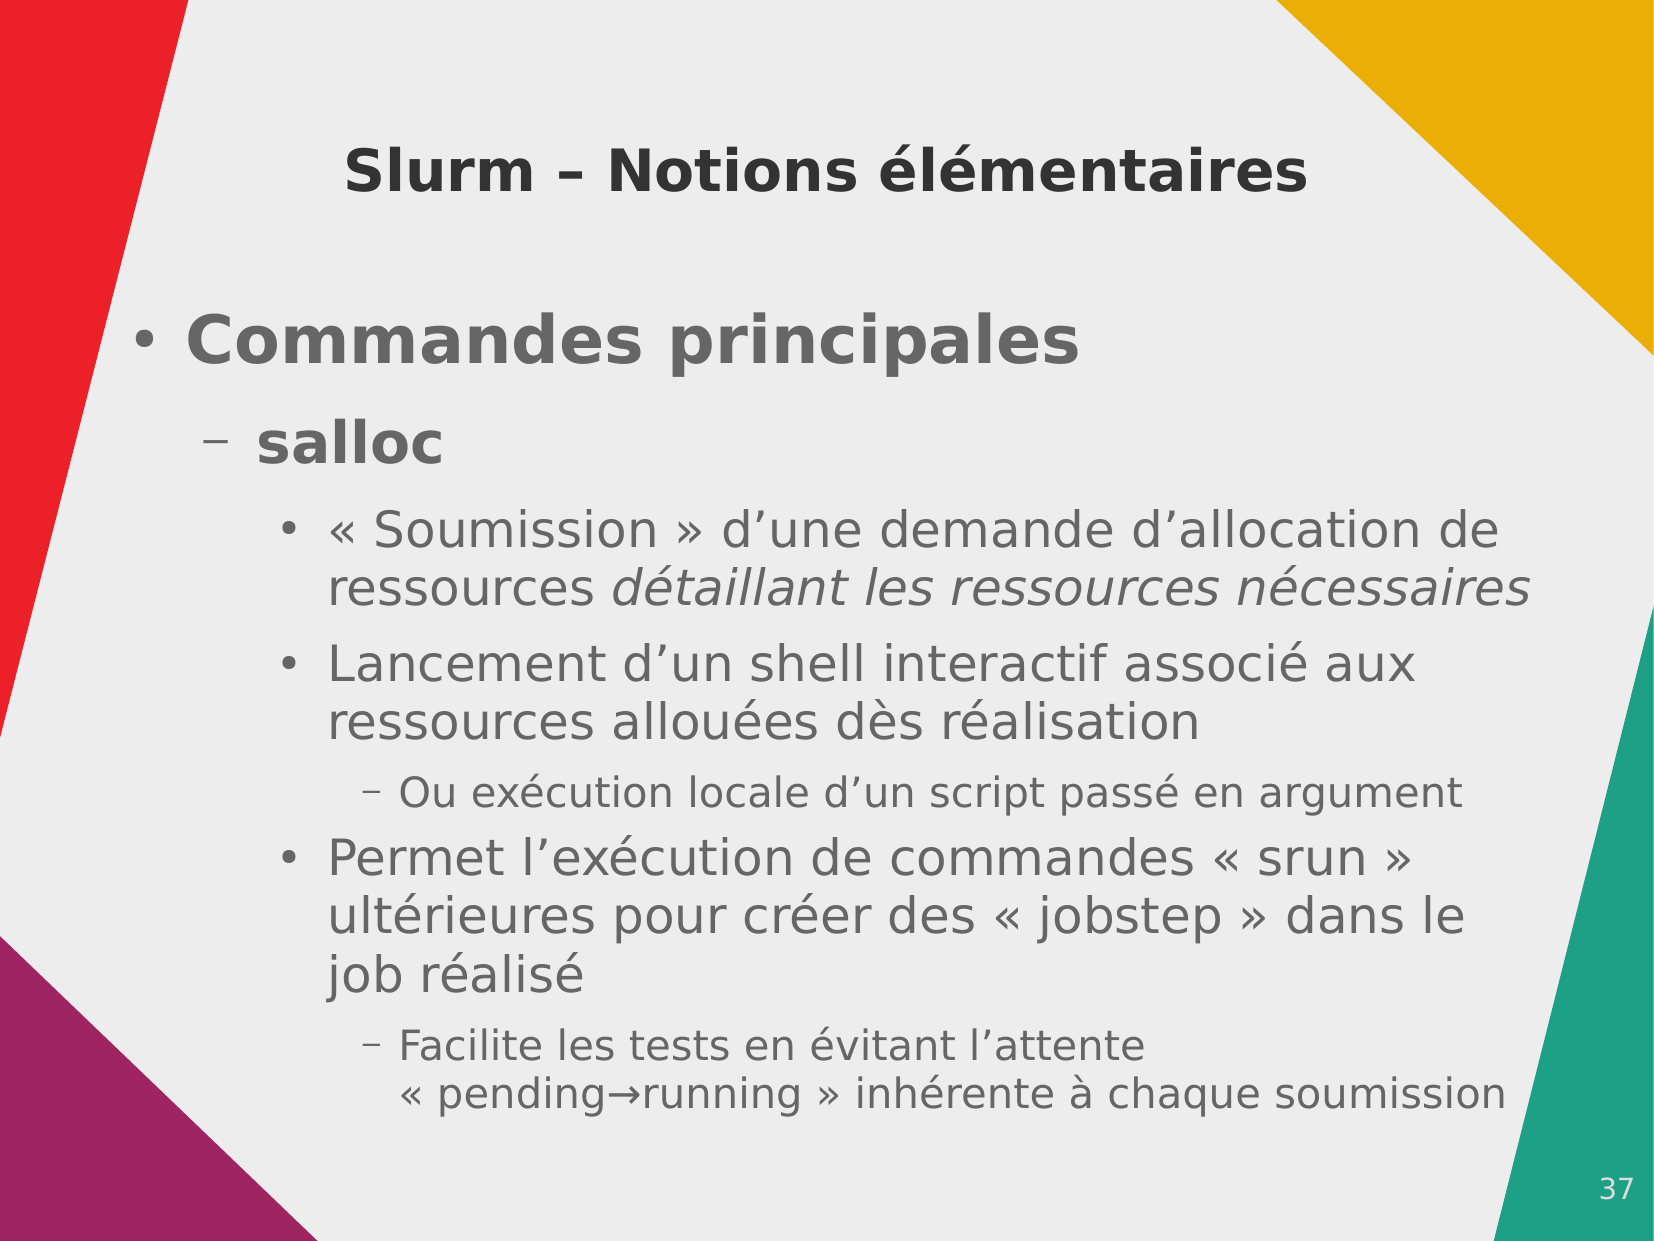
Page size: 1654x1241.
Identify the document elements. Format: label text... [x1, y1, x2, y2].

list Commandes principales salloc « Soumission » d’une demande d’allocation de ressources détaillant les ressources nécessaires Lancement d’un shell interactif associé aux ressources allouées dès réalisation Ou exécution locale d’un script passé en argument Permet l’exécution de commandes « srun » ultérieures pour créer des « jobstep » dans le job réalisé Facilite les tests en évitant l’attente « pending→running » inhérente à chaque soumission [114, 302, 1539, 1217]
title Slurm – Notions élémentaires [114, 73, 1539, 271]
